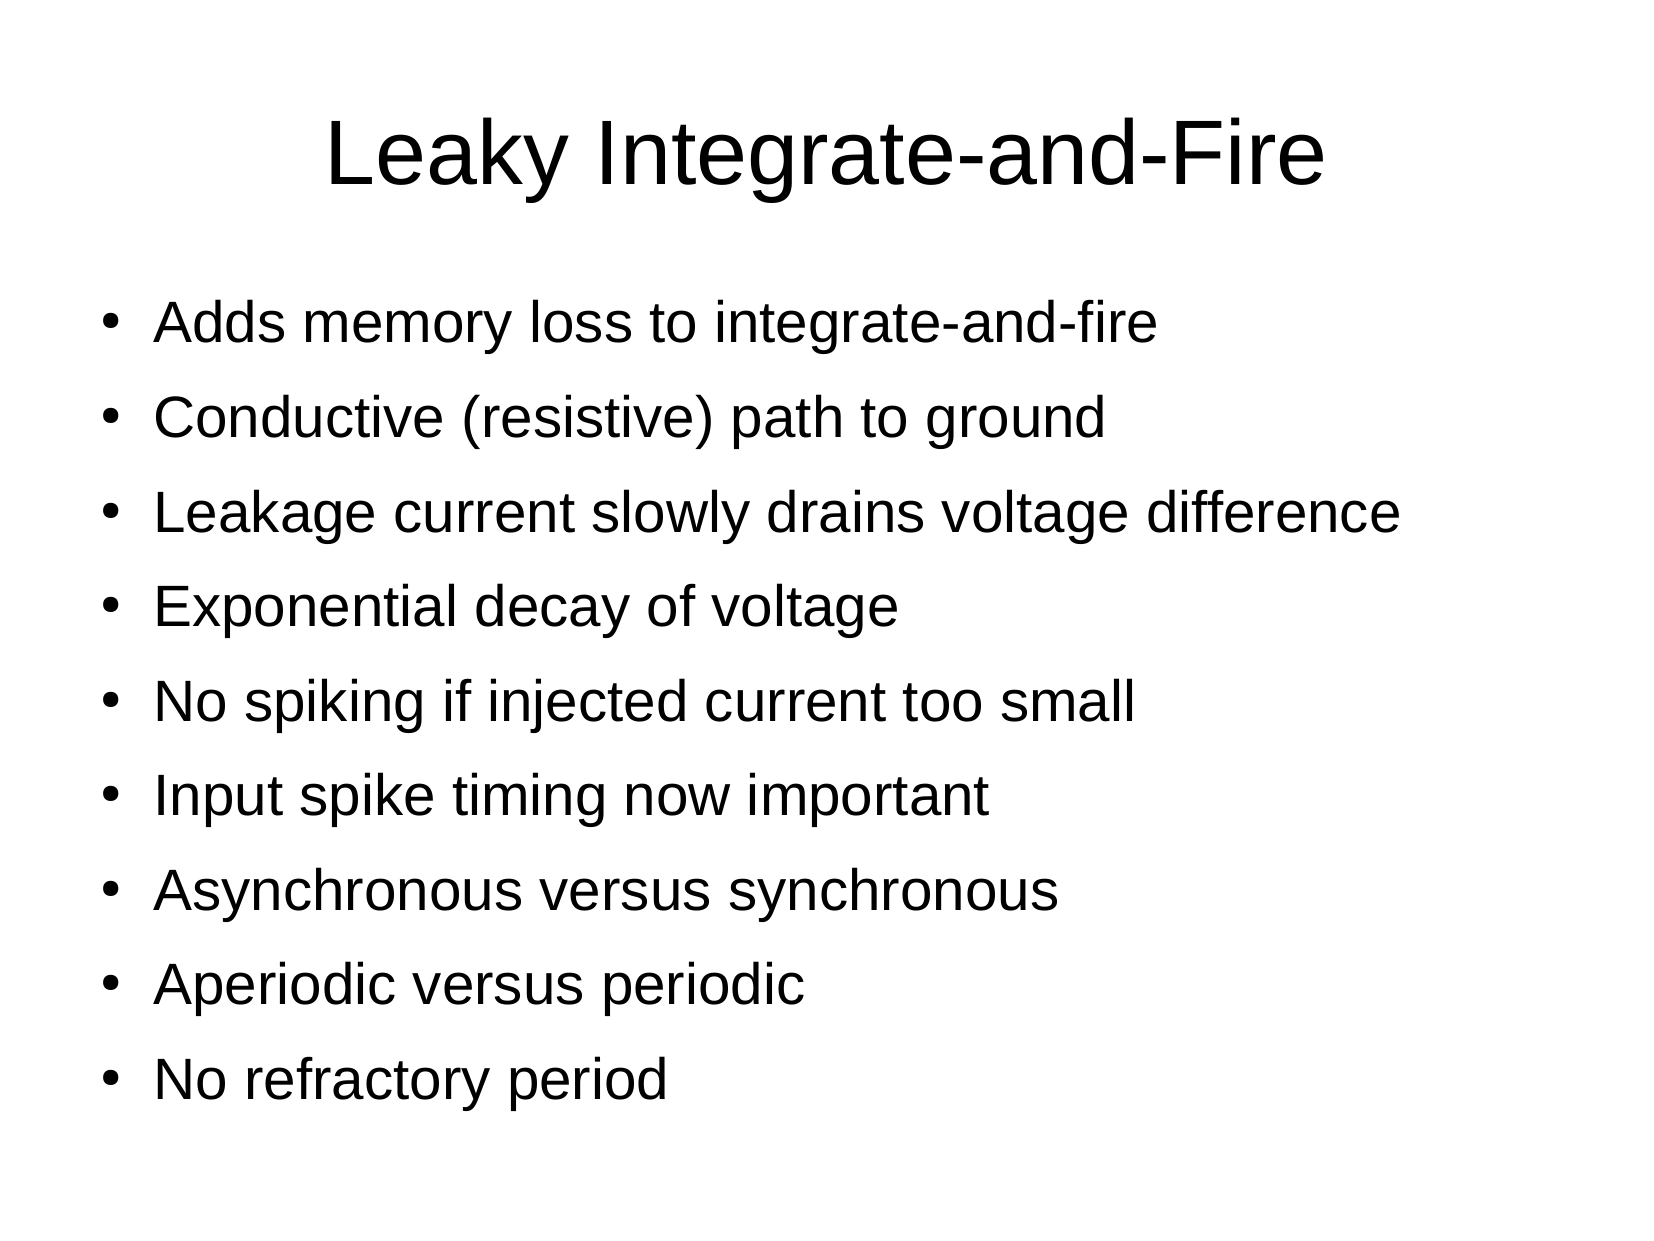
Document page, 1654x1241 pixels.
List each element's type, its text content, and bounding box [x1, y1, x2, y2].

title Leaky Integrate-and-Fire [82, 49, 1571, 257]
list Adds memory loss to integrate-and-fire Conductive (resistive) path to ground Leakage current slowly drains voltage difference Exponential decay of voltage No spiking if injected current too small Input spike timing now important Asynchronous versus synchronous Aperiodic versus periodic No refractory period [82, 290, 1571, 1110]
